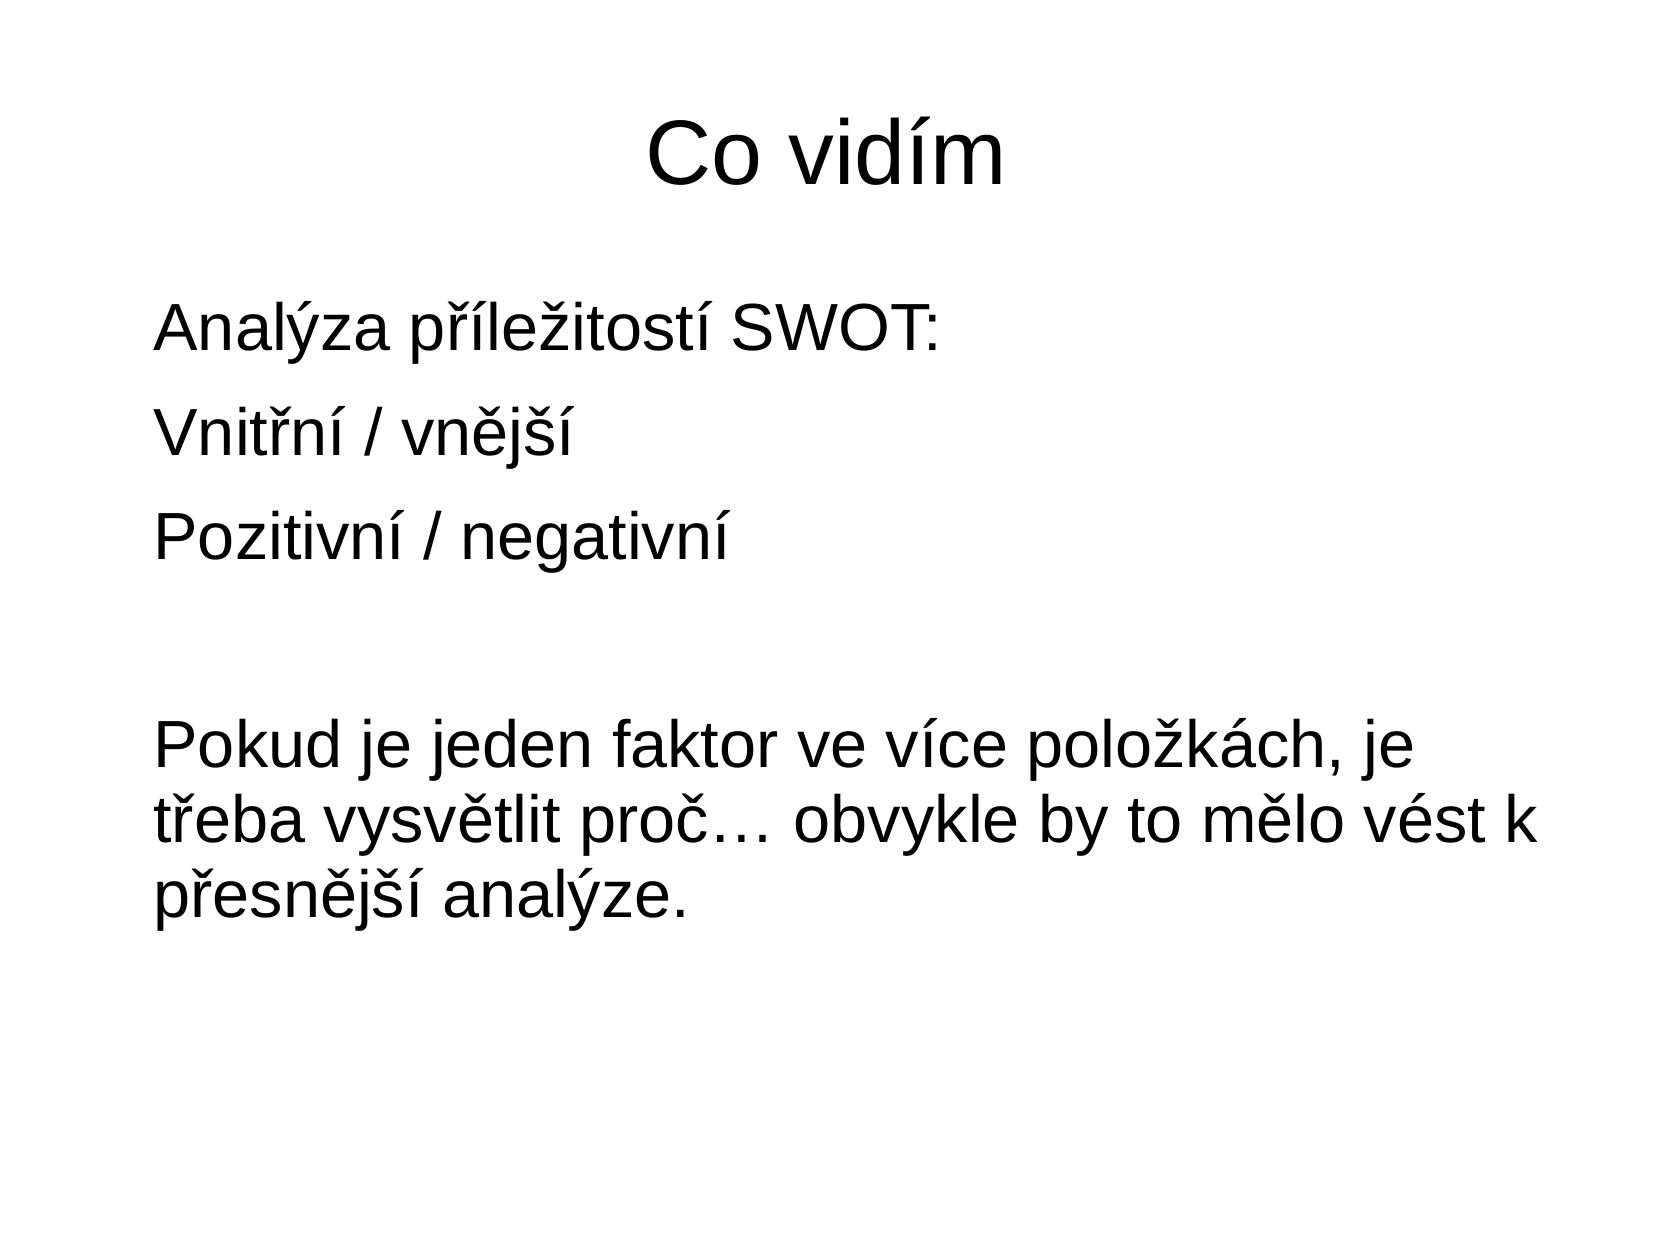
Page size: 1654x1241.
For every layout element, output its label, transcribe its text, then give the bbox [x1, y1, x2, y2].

title Co vidím [82, 49, 1571, 257]
list Analýza příležitostí SWOT: Vnitřní / vnější Pozitivní / negativní Pokud je jeden faktor ve více položkách, je třeba vysvětlit proč… obvykle by to mělo vést k přesnější analýze. [82, 290, 1571, 1010]
